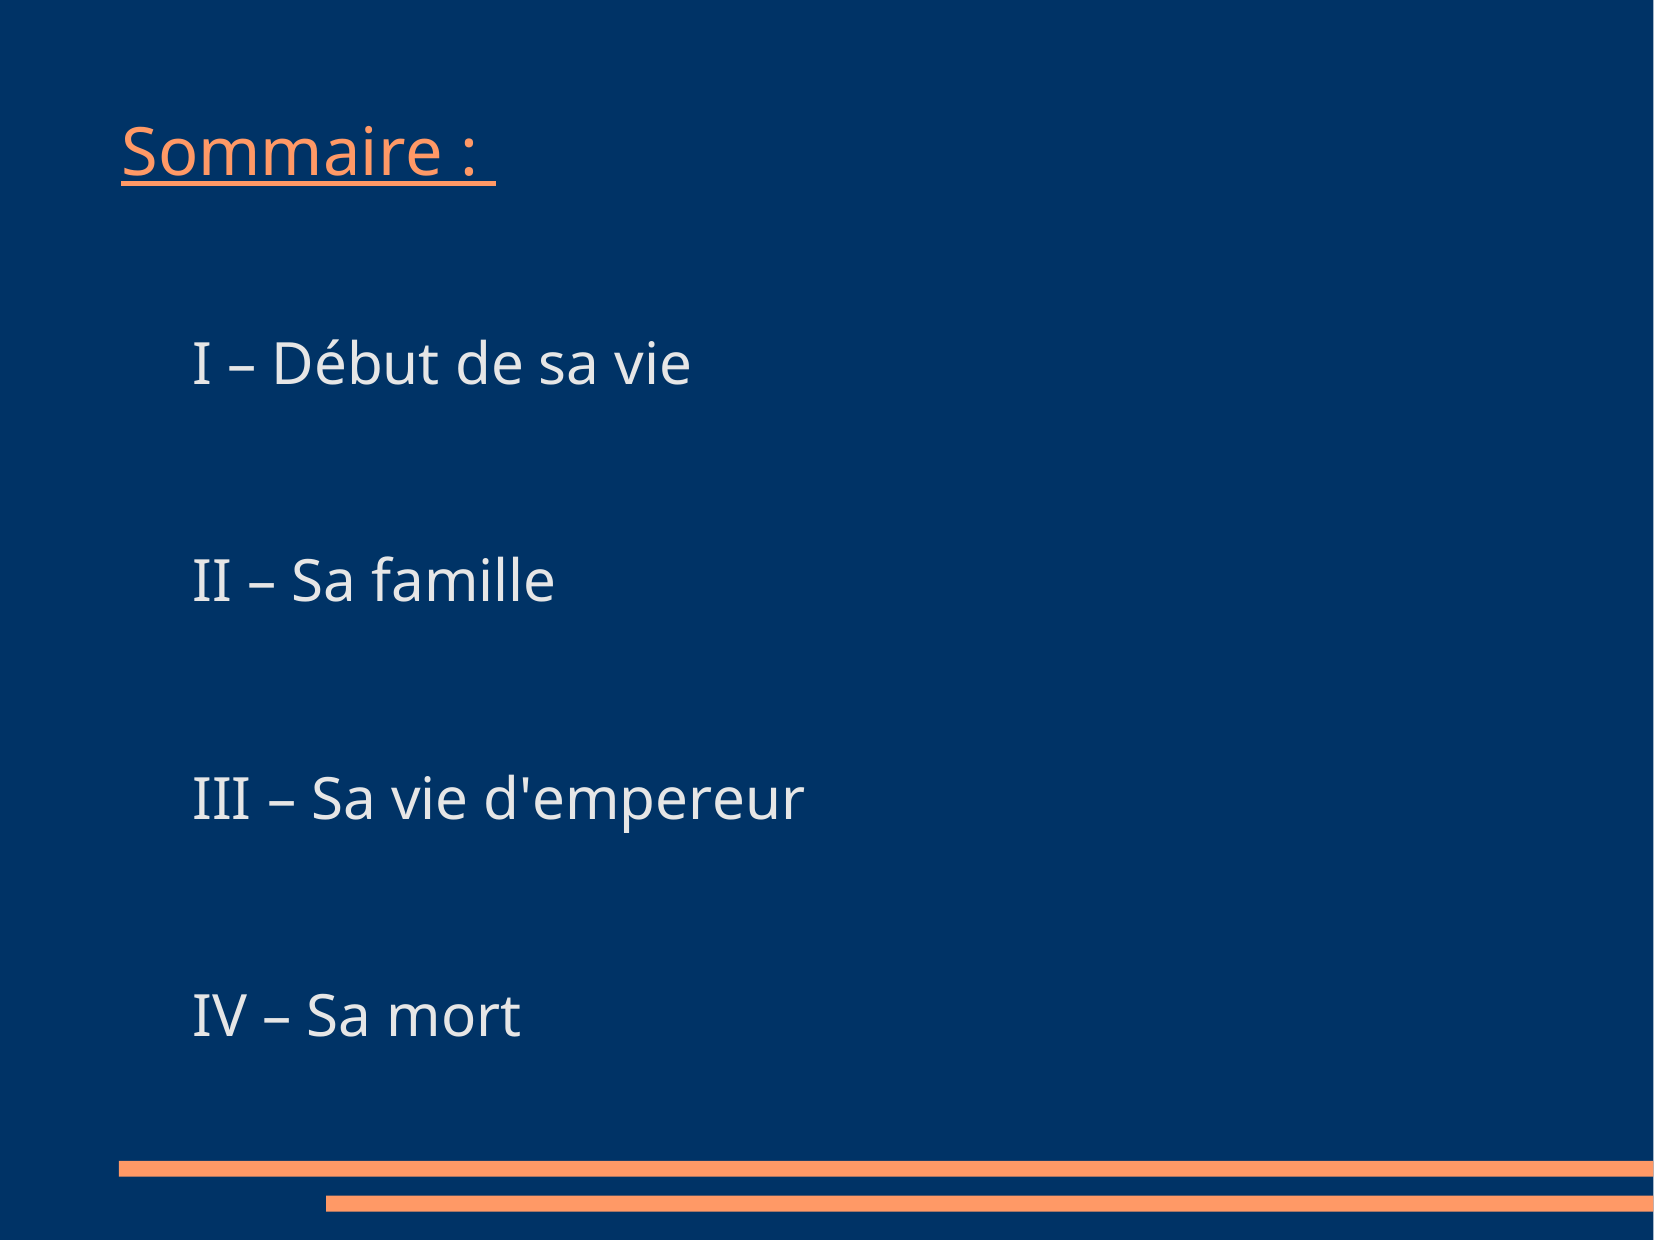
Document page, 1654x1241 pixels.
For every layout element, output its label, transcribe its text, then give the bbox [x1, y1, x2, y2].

title Sommaire : [121, 46, 1534, 254]
list I – Début de sa vie II – Sa famille III – Sa vie d'empereur IV – Sa mort [121, 322, 1561, 1132]
